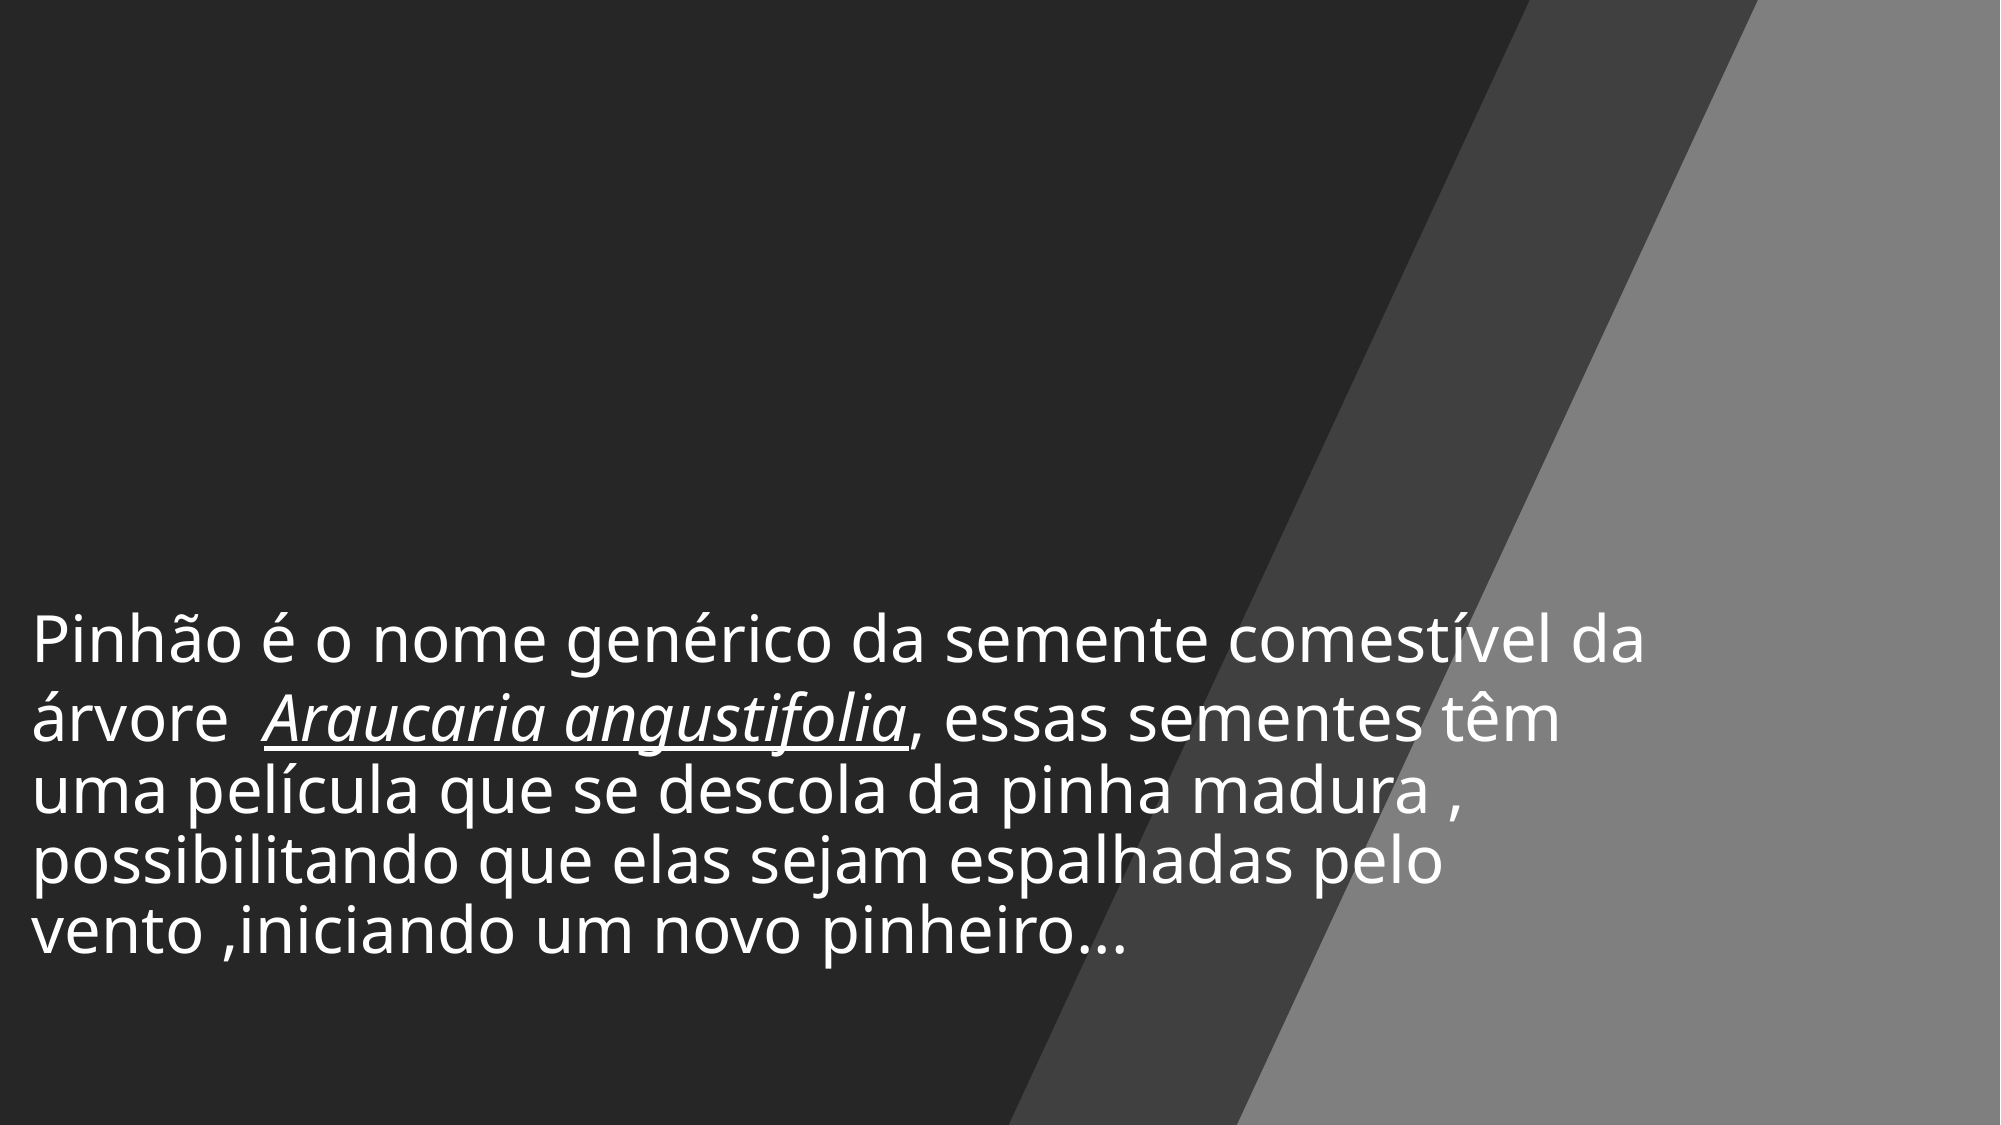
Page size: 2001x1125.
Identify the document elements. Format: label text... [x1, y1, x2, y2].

title Pinhão é o nome genérico da semente comestível da árvore Araucaria angustifolia, essas sementes têm uma película que se descola da pinha madura , possibilitando que elas sejam espalhadas pelo vento ,iniciando um novo pinheiro... [16, 589, 1696, 976]
text_box [0, 0, 2000, 1125]
